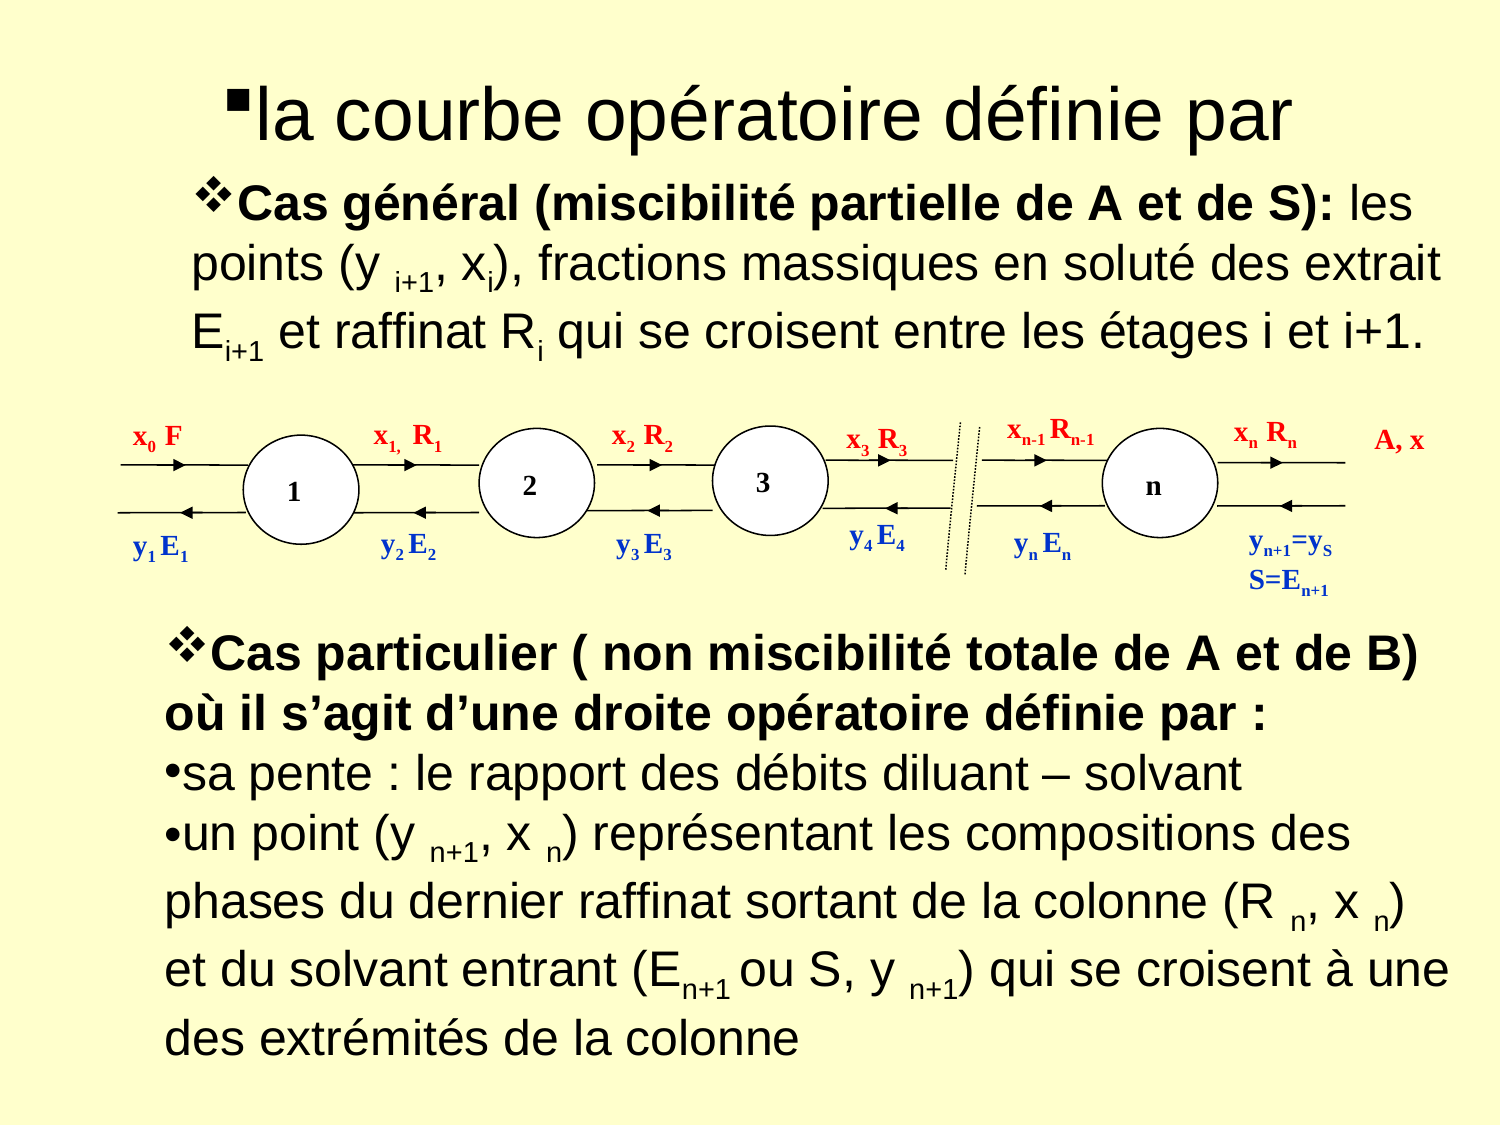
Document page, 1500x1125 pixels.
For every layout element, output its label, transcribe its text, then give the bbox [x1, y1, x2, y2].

text_box 2 [507, 458, 578, 513]
text_box y3 E3 [601, 516, 703, 554]
text_box la courbe opératoire définie par [56, 57, 1357, 162]
text_box 1 [272, 464, 342, 520]
text_box y1 E1 [118, 518, 220, 576]
text_box y2 E2 [366, 516, 468, 561]
text_box Cas particulier ( non miscibilité totale de A et de B) où il s’agit d’une droite opératoire définie par : sa pente : le rapport des débits diluant – solvant un point (y n+1, x n) représentant les compositions des phases du dernier raffinat sortant de la colonne (R n, x n) et du solvant entrant (En+1 ou S, y n+1) qui se croisent à une des extrémités de la colonne [0, 612, 1476, 1073]
text_box xn-1 Rn-1 [992, 401, 1132, 457]
text_box [1102, 428, 1218, 538]
text_box A, x [1359, 412, 1454, 477]
text_box yn En [999, 515, 1101, 571]
text_box x3 R3 [831, 411, 943, 468]
text_box [479, 428, 595, 538]
text_box x1, R1 [358, 407, 465, 463]
text_box [243, 435, 359, 545]
text_box Cas général (miscibilité partielle de A et de S): les points (y i+1, xi), fractions massiques en soluté des extrait Ei+1 et raffinat Ri qui se croisent entre les étages i et i+1. [26, 162, 1476, 375]
text_box xn Rn [1219, 404, 1312, 460]
text_box 3 [741, 455, 812, 511]
text_box x0 F [118, 408, 264, 464]
text_box y4 E4 [834, 507, 936, 565]
text_box n [1130, 458, 1201, 513]
text_box yn+1=yS S=En+1 [1234, 512, 1398, 625]
text_box x2 R2 [597, 407, 703, 463]
text_box [712, 426, 829, 536]
